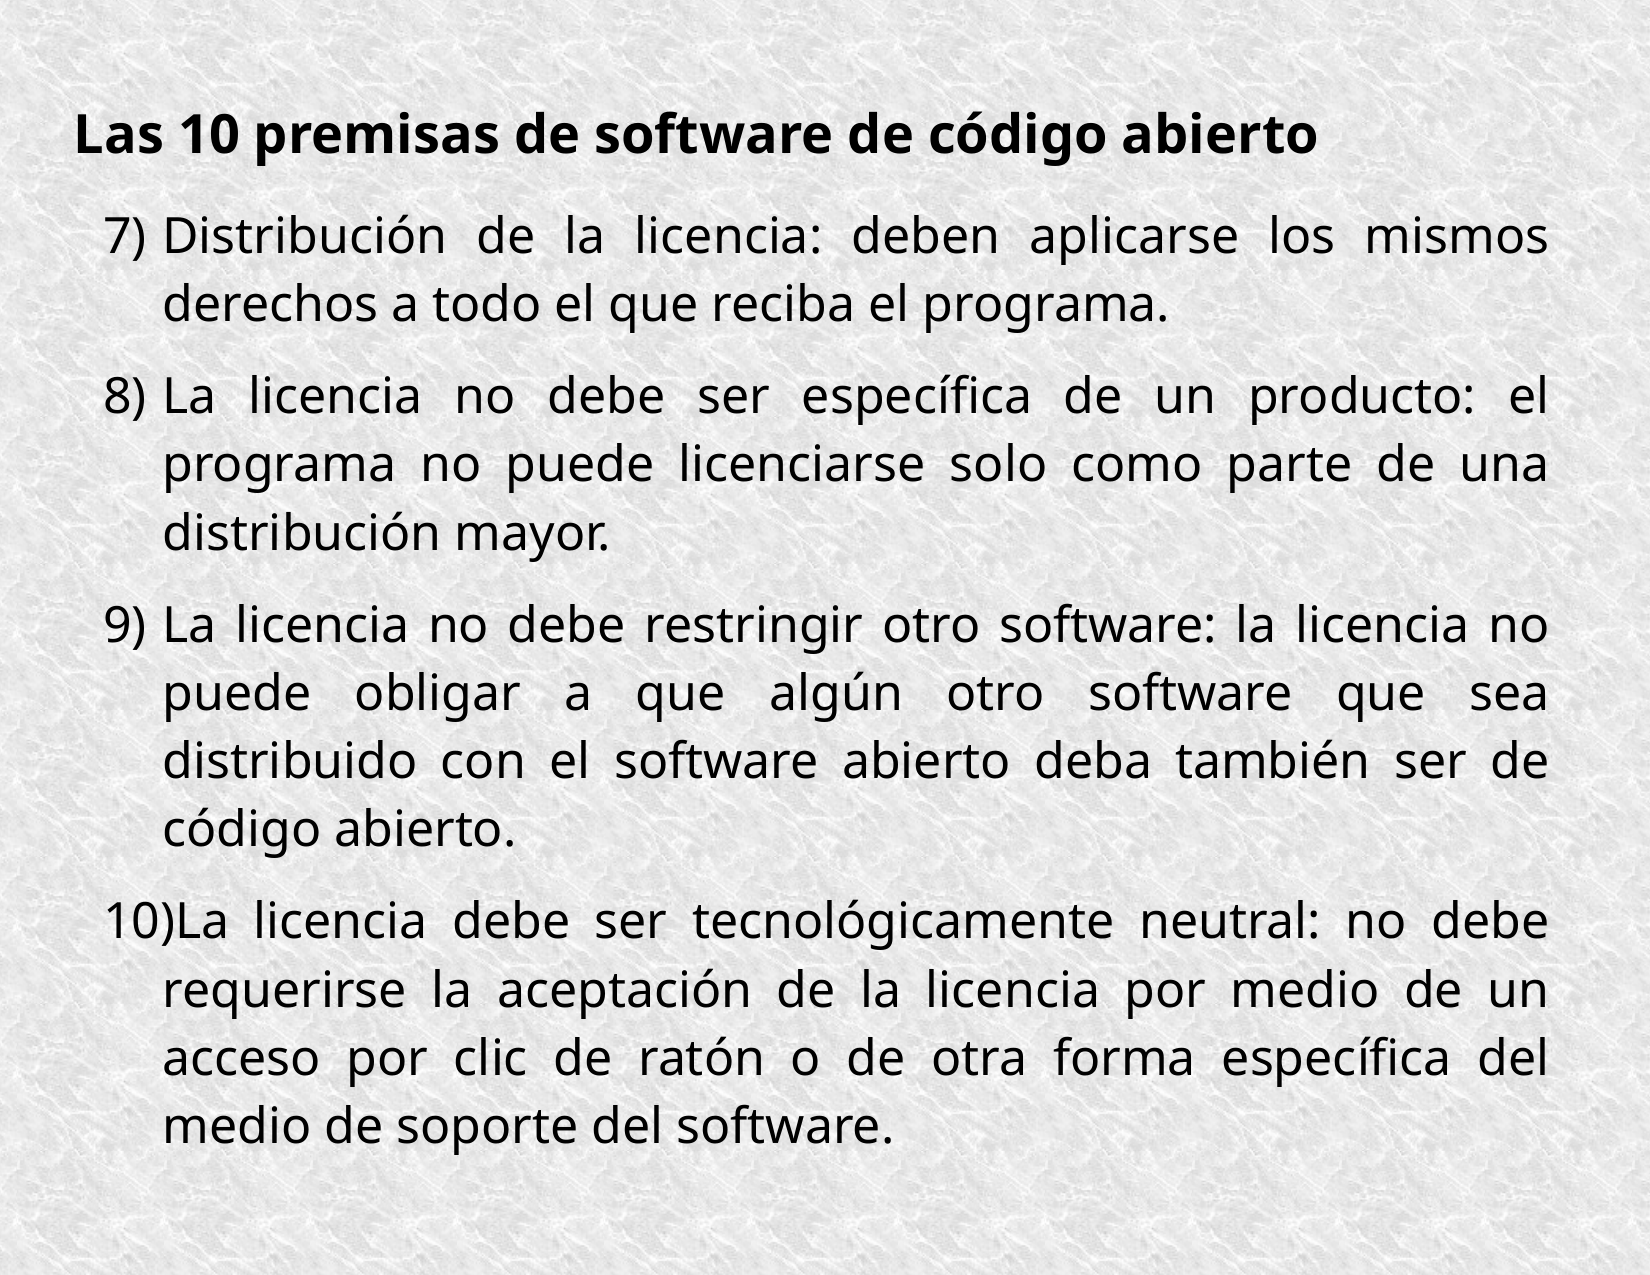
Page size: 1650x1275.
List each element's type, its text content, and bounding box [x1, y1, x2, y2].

picture [0, 0, 1650, 1275]
text_box Distribución de la licencia: deben aplicarse los mismos derechos a todo el que reciba el programa. La licencia no debe ser específica de un producto: el programa no puede licenciarse solo como parte de una distribución mayor. La licencia no debe restringir otro software: la licencia no puede obligar a que algún otro software que sea distribuido con el software abierto deba también ser de código abierto. La licencia debe ser tecnológicamente neutral: no debe requerirse la aceptación de la licencia por medio de un acceso por clic de ratón o de otra forma específica del medio de soporte del software. [88, 207, 1565, 1182]
text_box Las 10 premisas de software de código abierto [59, 59, 1595, 207]
